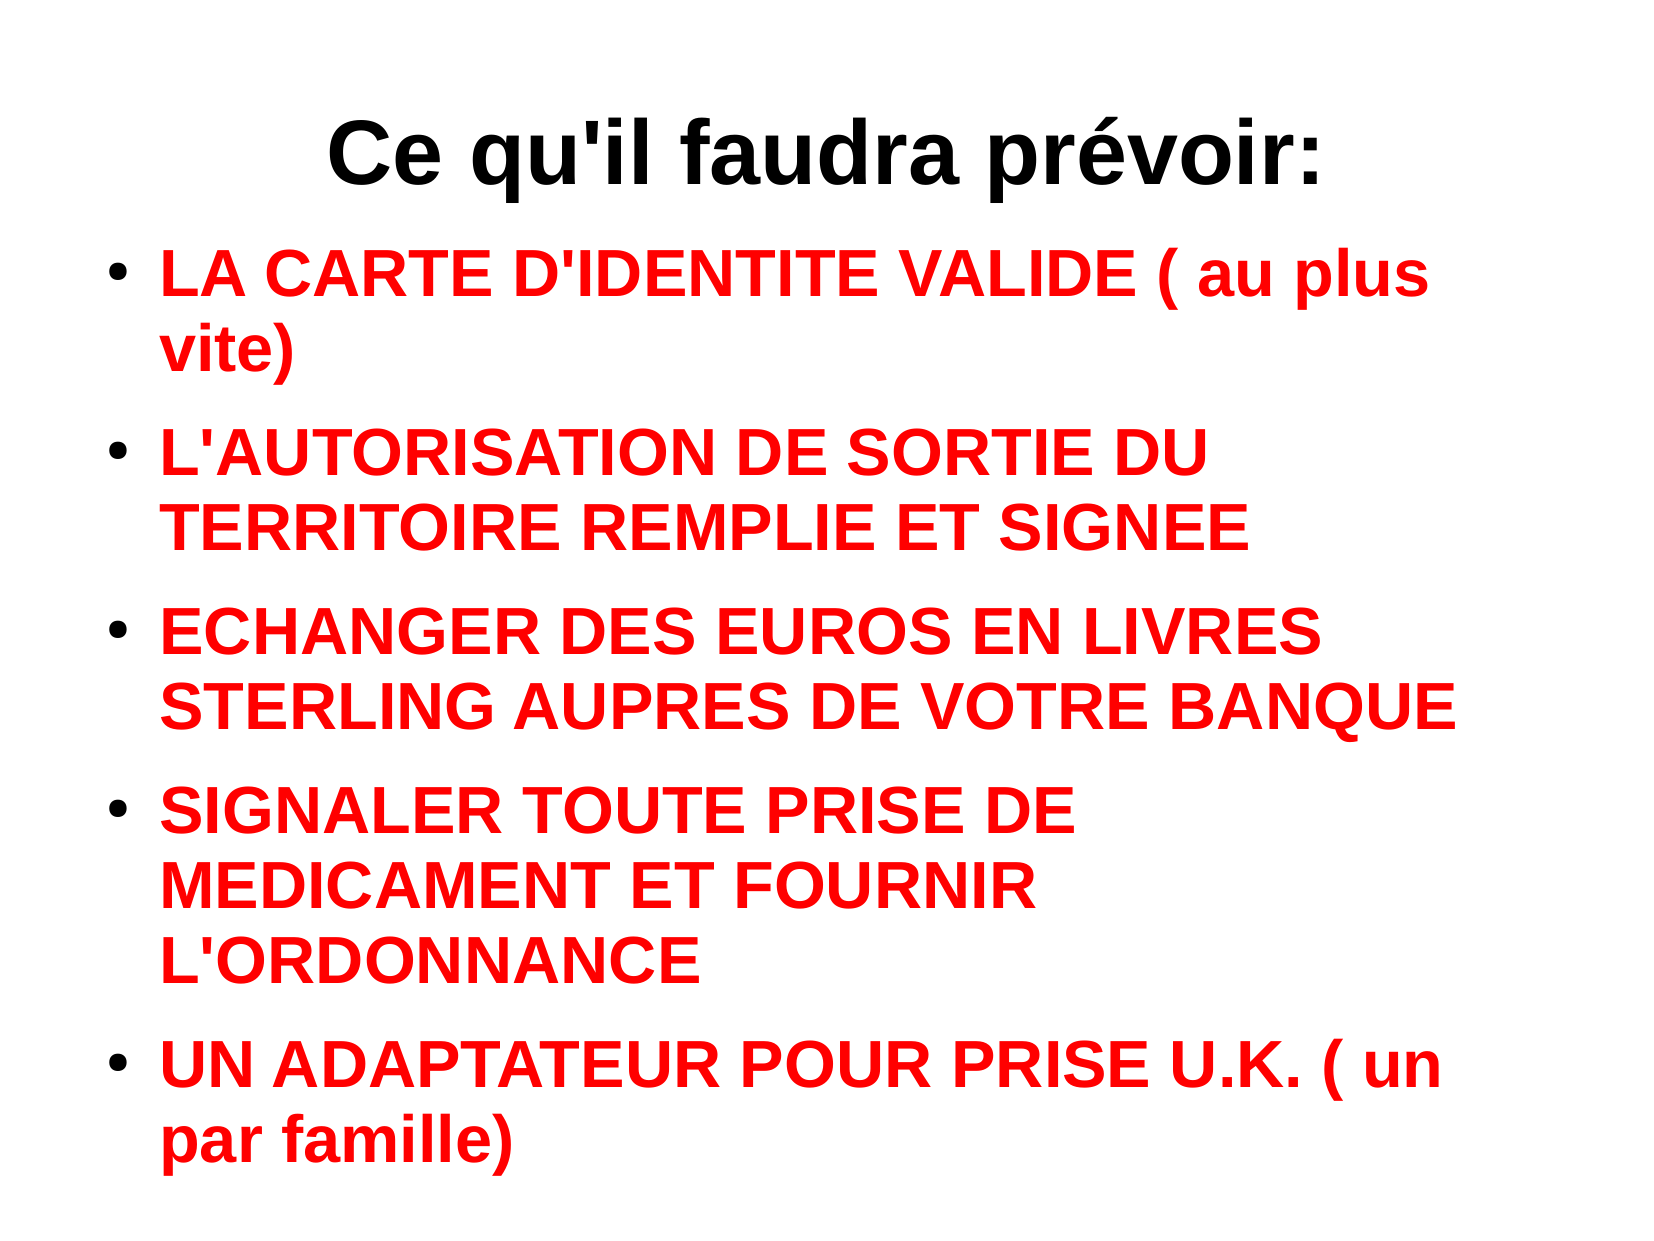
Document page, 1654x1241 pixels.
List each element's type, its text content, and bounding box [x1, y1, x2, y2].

list LA CARTE D'IDENTITE VALIDE ( au plus vite) L'AUTORISATION DE SORTIE DU TERRITOIRE REMPLIE ET SIGNEE ECHANGER DES EUROS EN LIVRES STERLING AUPRES DE VOTRE BANQUE SIGNALER TOUTE PRISE DE MEDICAMENT ET FOURNIR L'ORDONNANCE UN ADAPTATEUR POUR PRISE U.K. ( un par famille) [88, 236, 1477, 1241]
title Ce qu'il faudra prévoir: [82, 56, 1571, 250]
